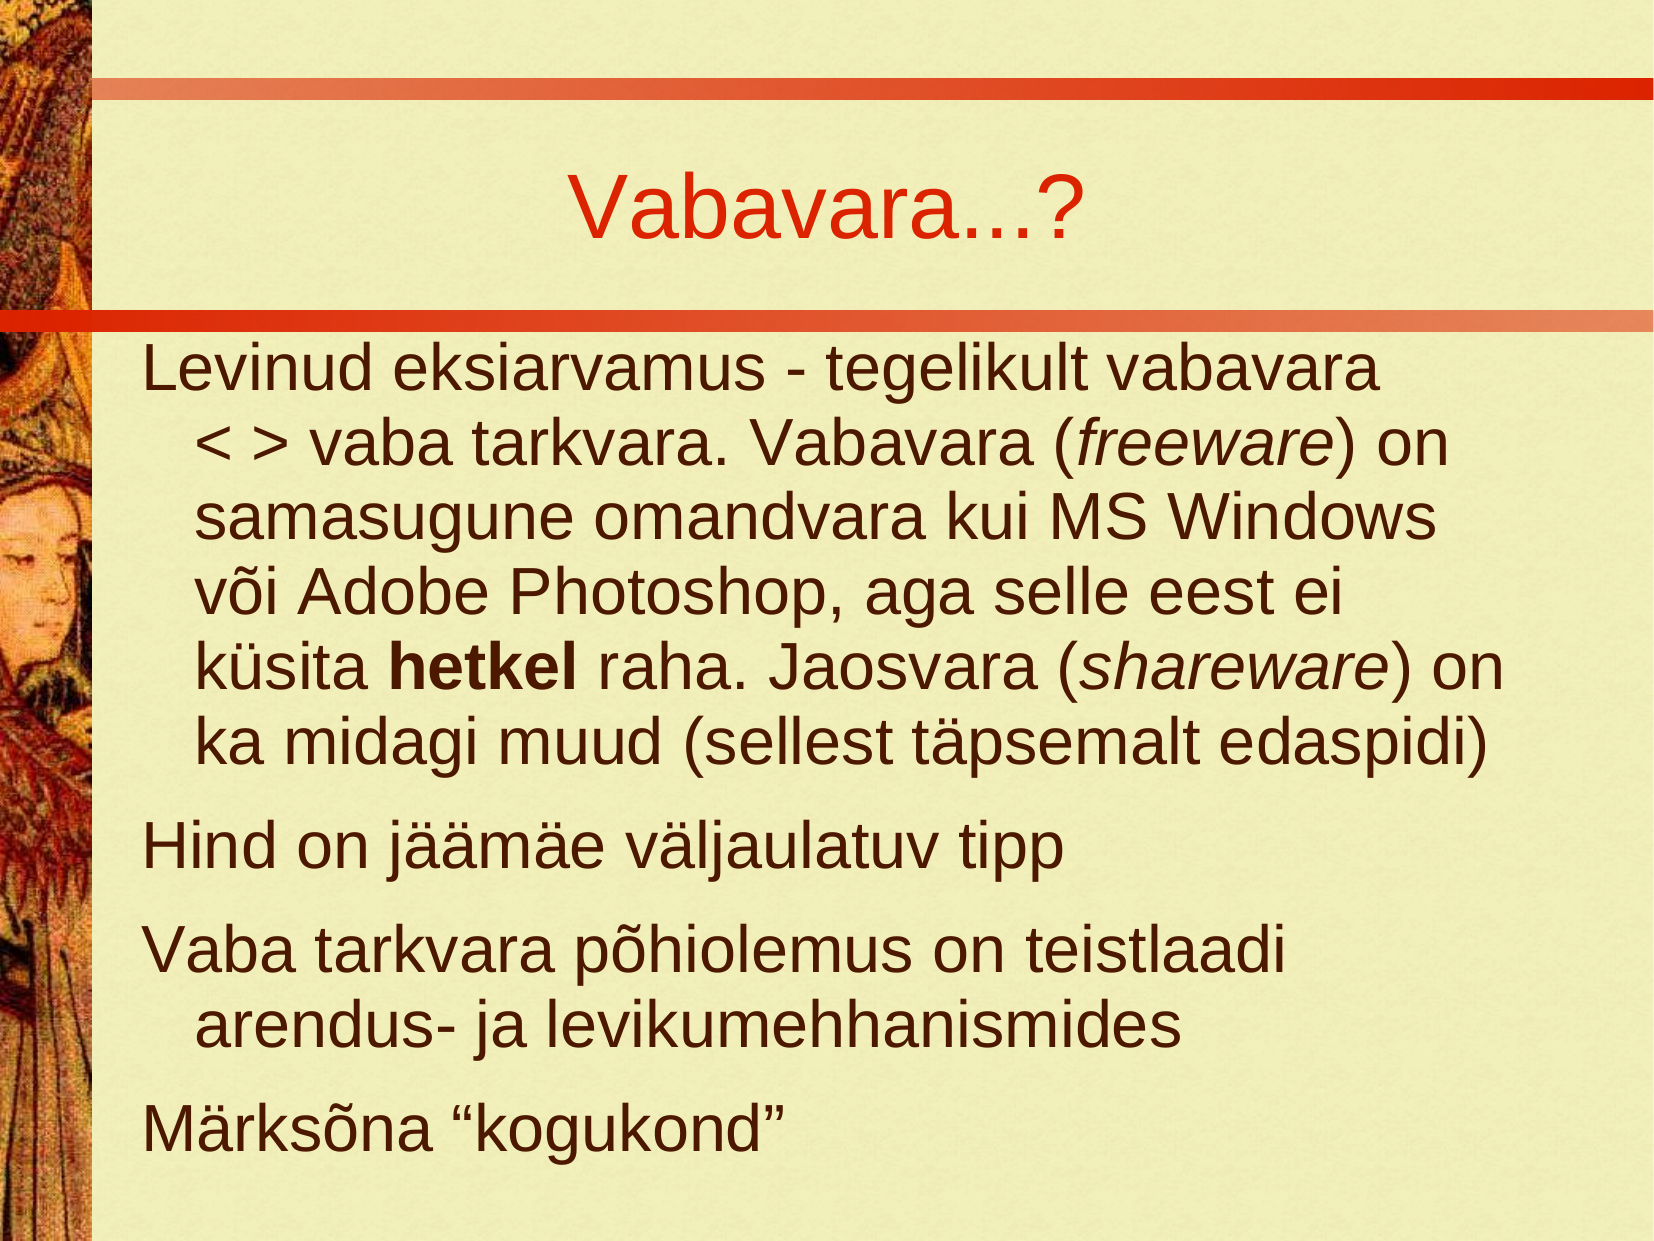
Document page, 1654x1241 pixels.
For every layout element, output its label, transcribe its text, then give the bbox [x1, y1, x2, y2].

picture [0, 0, 1654, 310]
picture [0, 332, 1654, 1241]
title Vabavara...? [121, 102, 1534, 311]
list Levinud eksiarvamus - tegelikult vabavara < > vaba tarkvara. Vabavara (freeware) on samasugune omandvara kui MS Windows või Adobe Photoshop, aga selle eest ei küsita hetkel raha. Jaosvara (shareware) on ka midagi muud (sellest täpsemalt edaspidi) Hind on jäämäe väljaulatuv tipp Vaba tarkvara põhiolemus on teistlaadi arendus- ja levikumehhanismides Märksõna “kogukond” [123, 329, 1536, 1166]
